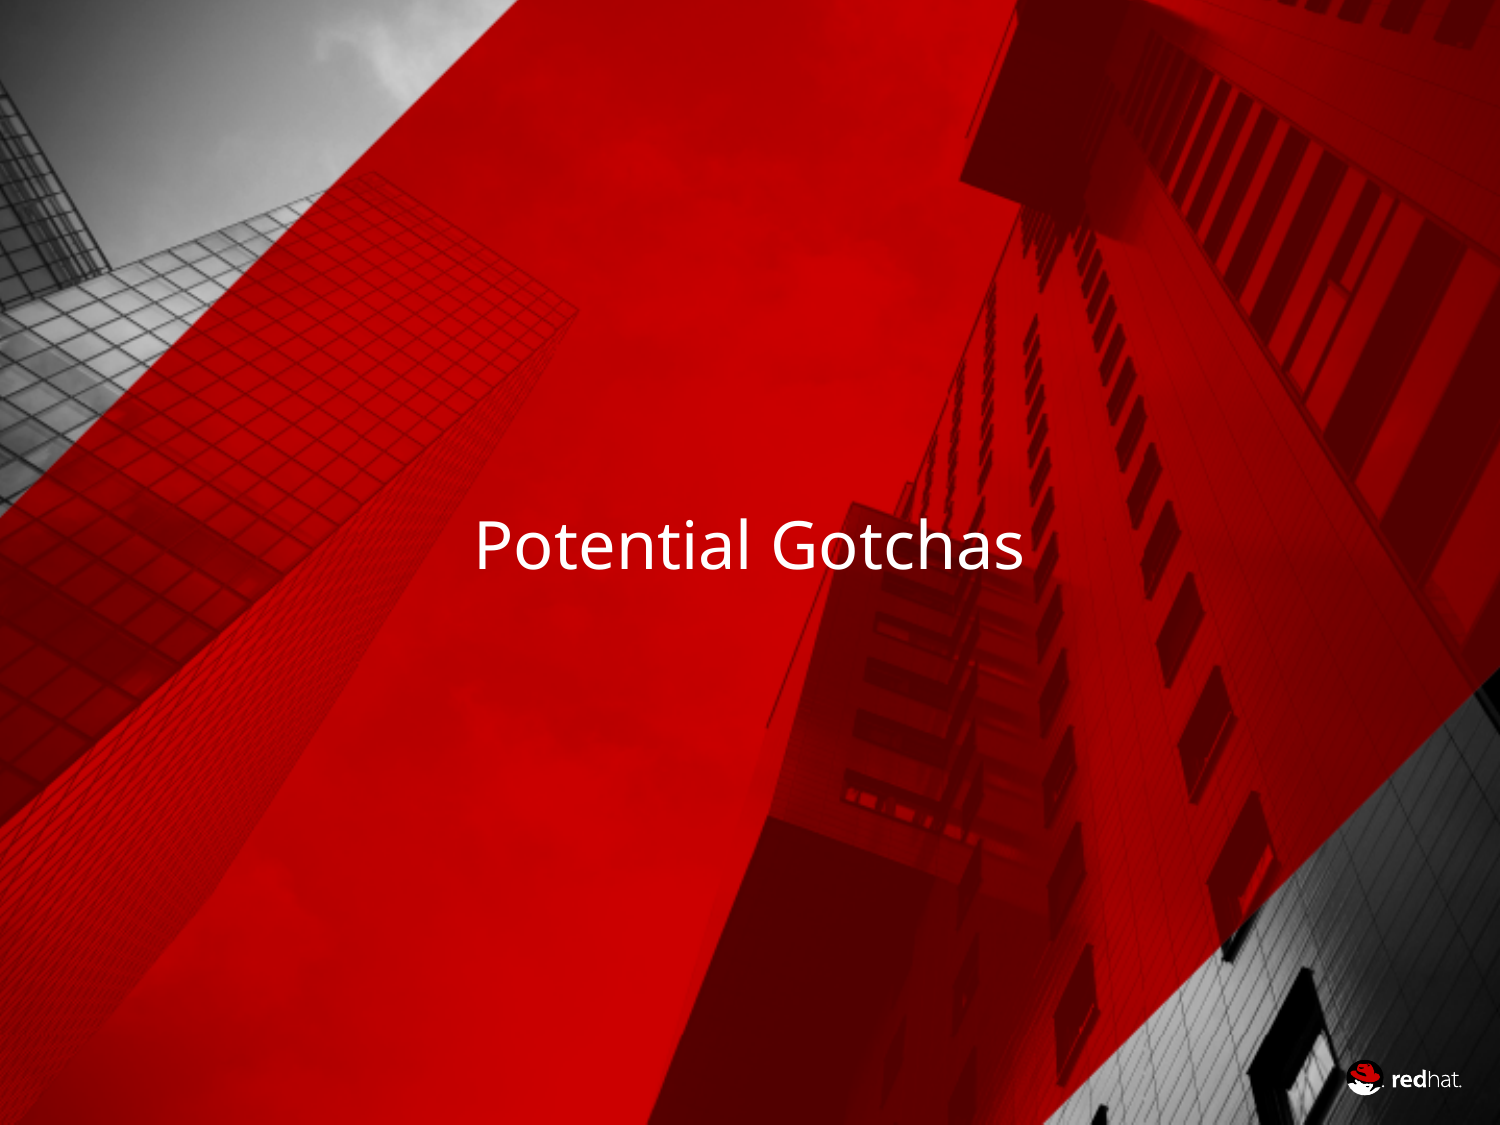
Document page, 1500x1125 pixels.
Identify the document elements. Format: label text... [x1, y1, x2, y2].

title Potential Gotchas [112, 450, 1388, 638]
picture [0, 0, 1500, 1125]
